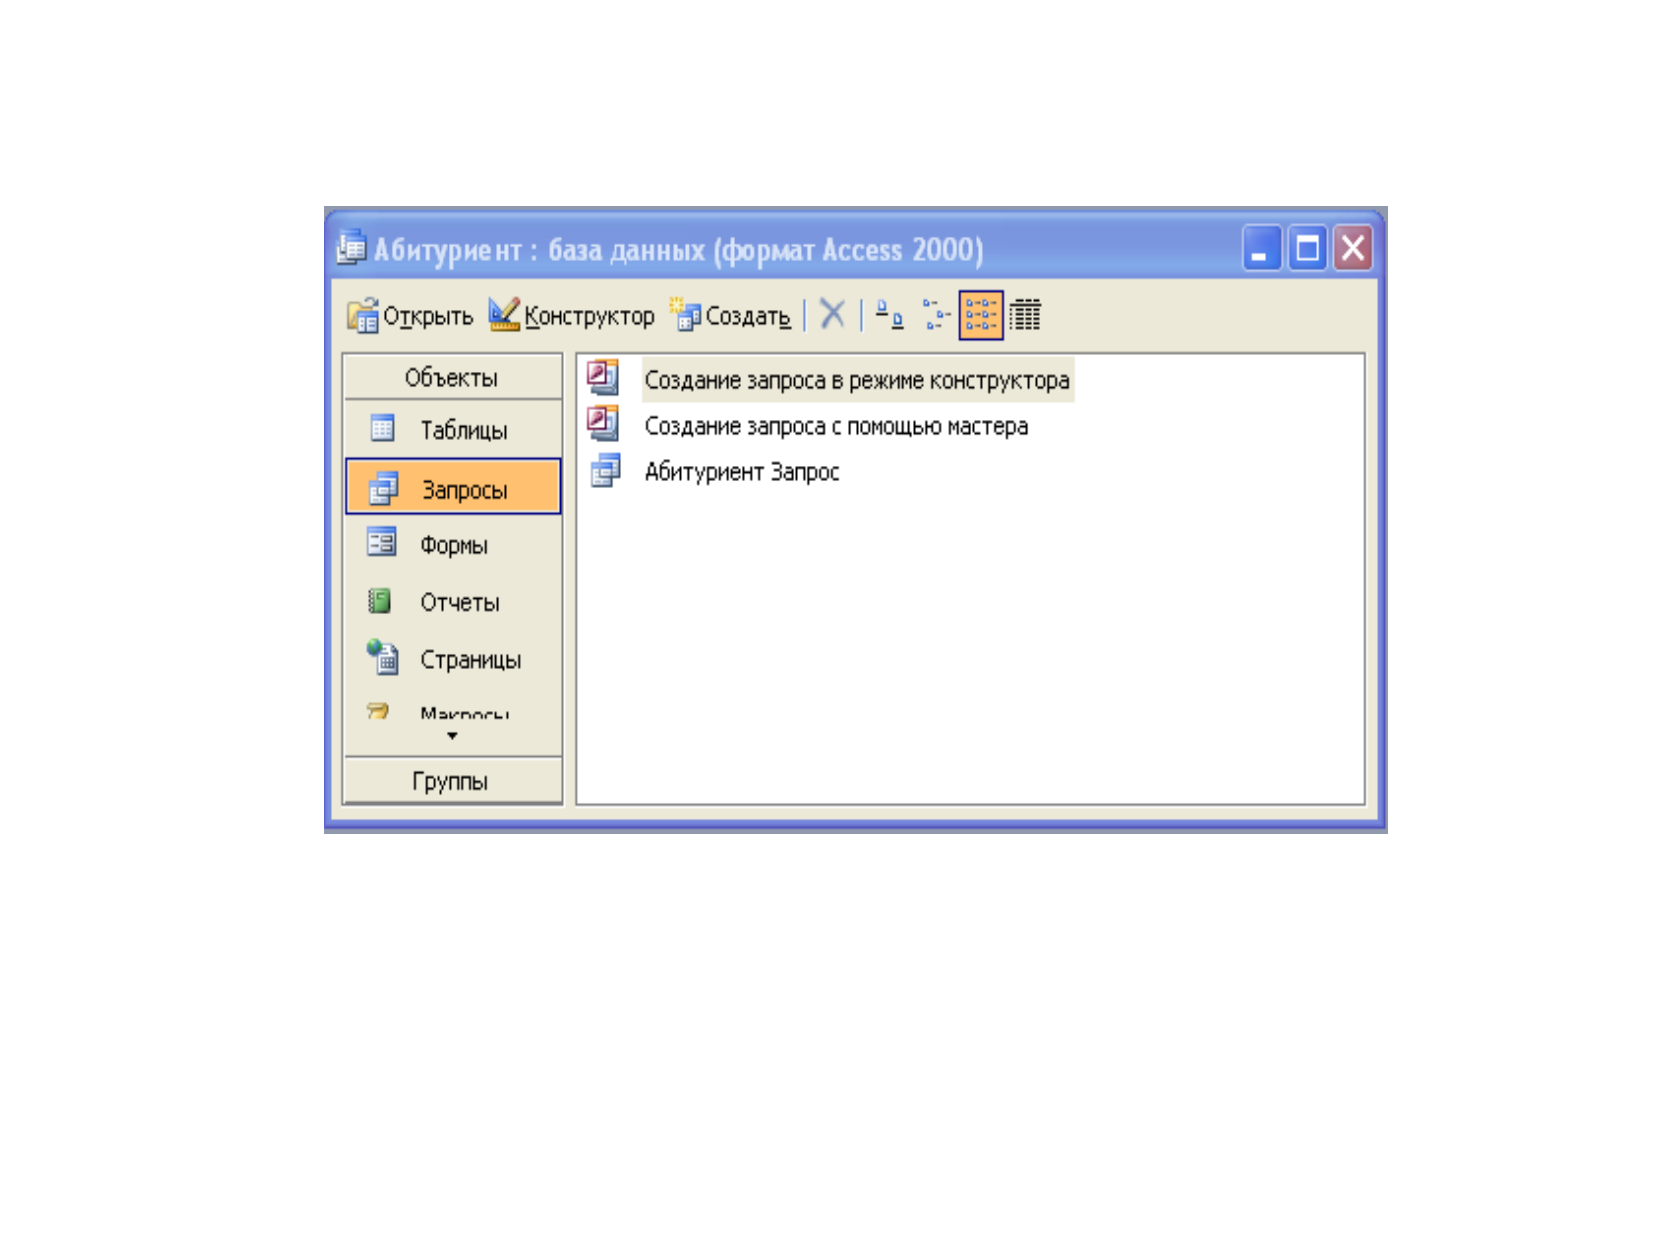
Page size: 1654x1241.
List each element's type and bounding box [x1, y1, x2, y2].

picture [324, 206, 1388, 834]
